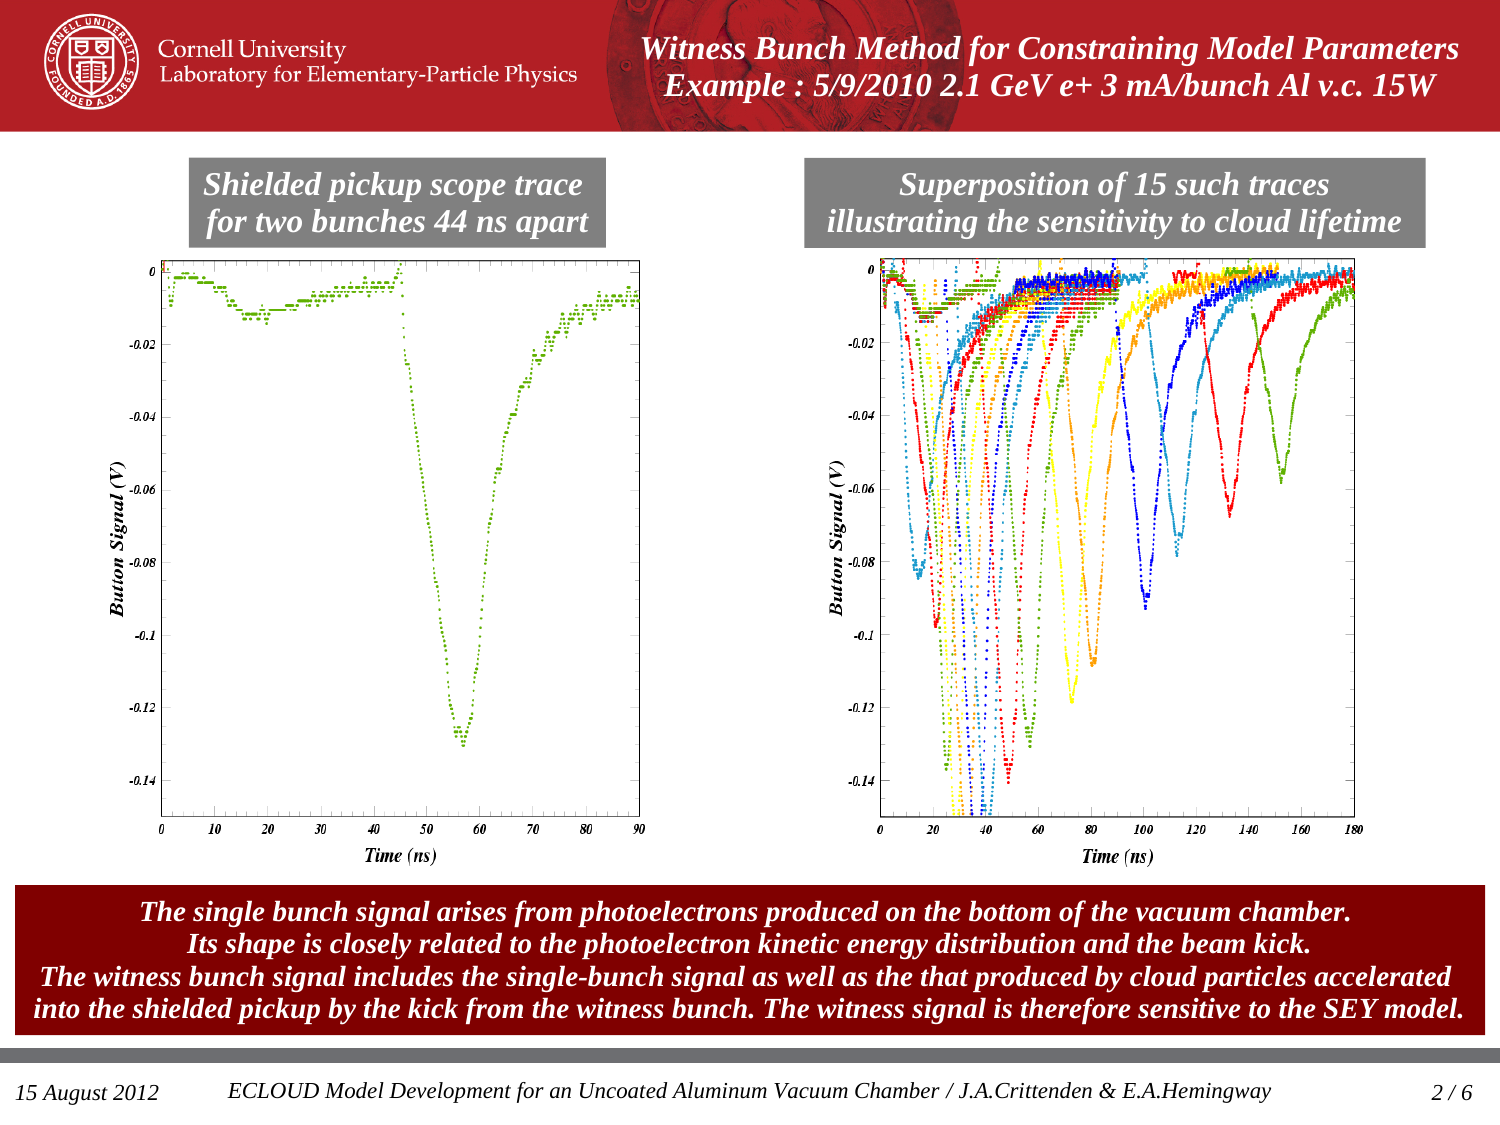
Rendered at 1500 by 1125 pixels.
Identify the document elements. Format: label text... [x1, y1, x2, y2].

picture [105, 255, 650, 871]
picture [825, 254, 1370, 871]
text_box Shielded pickup scope trace for two bunches 44 ns apart [188, 157, 606, 248]
picture [0, 0, 1500, 132]
text_box The single bunch signal arises from photoelectrons produced on the bottom of the vacuum chamber. Its shape is closely related to the photoelectron kinetic energy distribution and the beam kick. The witness bunch signal includes the single-bunch signal as well as the that produced by cloud particles accelerated into the shielded pickup by the kick from the witness bunch. The witness signal is therefore sensitive to the SEY model. [15, 885, 1486, 1036]
text_box Superposition of 15 such traces illustrating the sensitivity to cloud lifetime [804, 157, 1426, 248]
text_box Witness Bunch Method for Constraining Model Parameters Example : 5/9/2010 2.1 GeV e+ 3 mA/bunch Al v.c. 15W [600, 29, 1500, 106]
